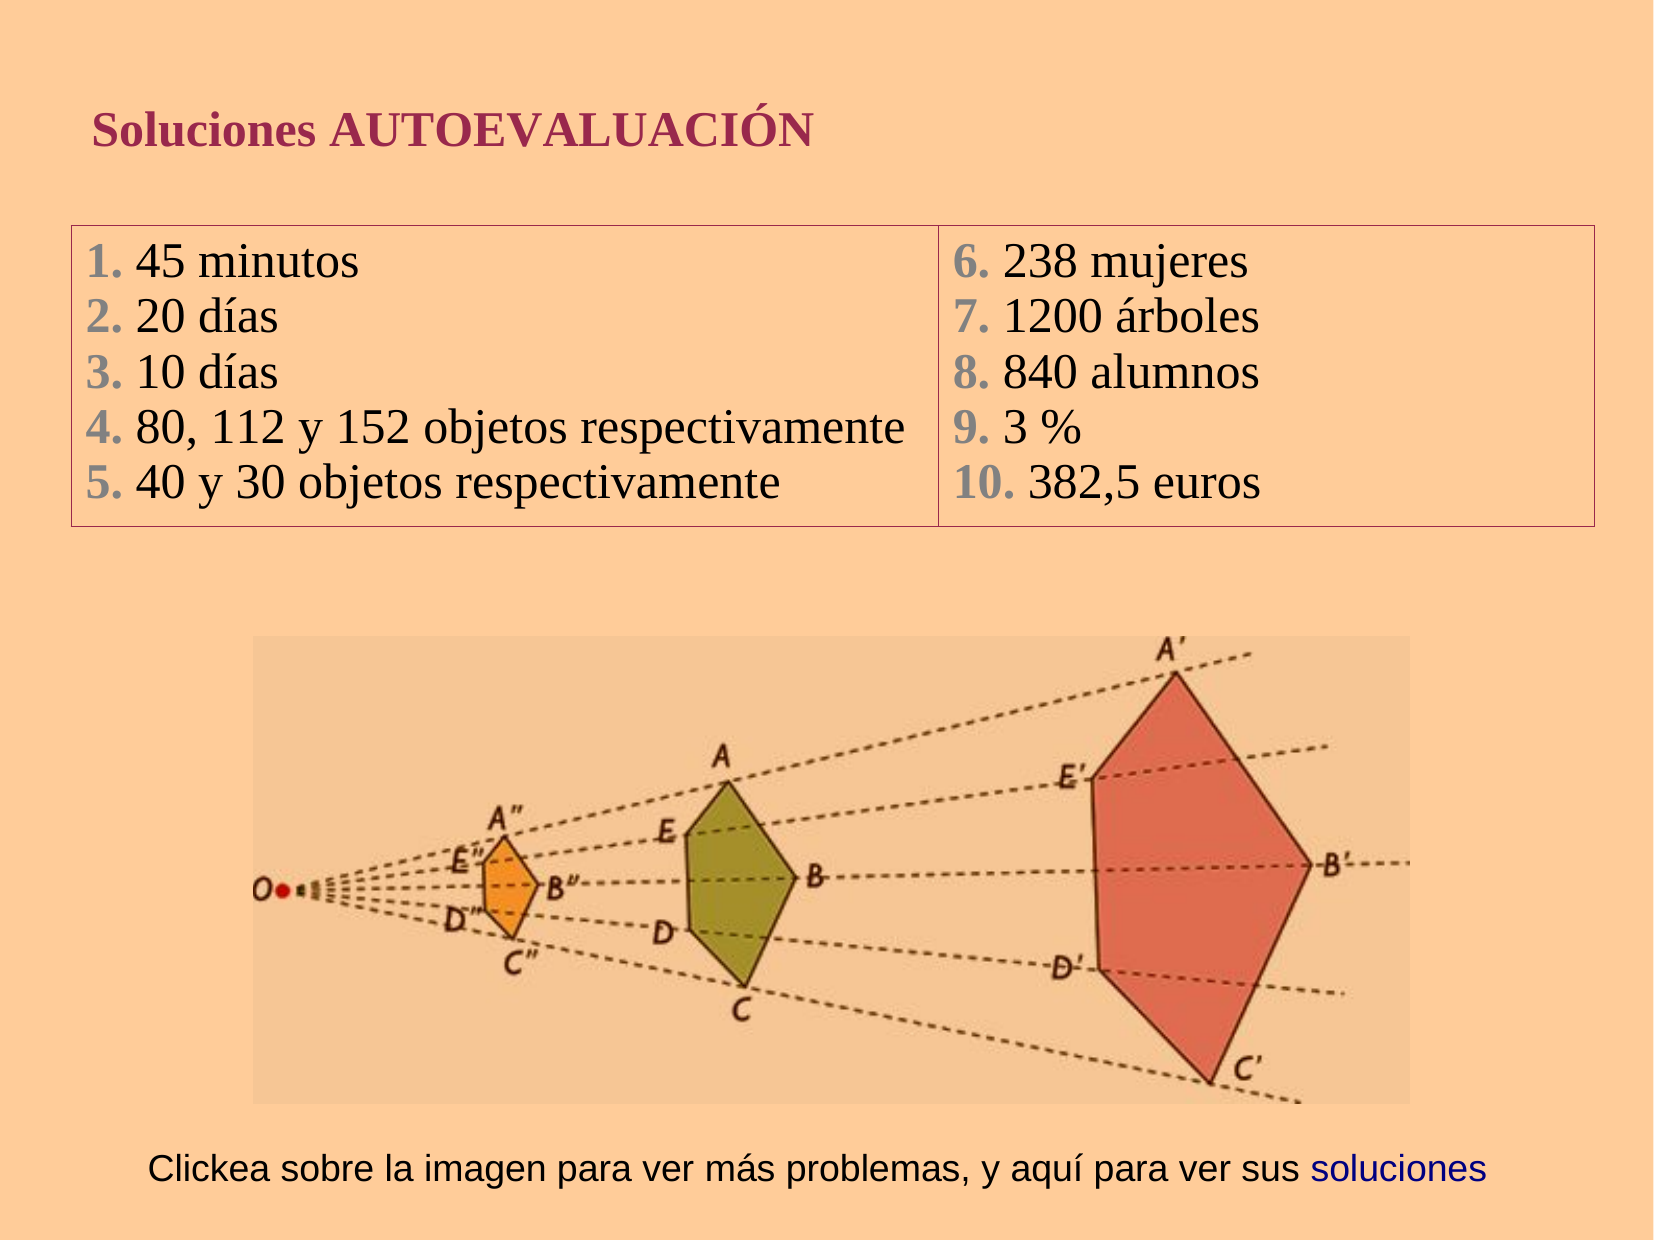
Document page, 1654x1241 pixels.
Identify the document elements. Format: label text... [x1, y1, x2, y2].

text_box Soluciones AUTOEVALUACIÓN [76, 94, 845, 166]
table_header 6. 238 mujeres 7. 1200 árboles 8. 840 alumnos 9. 3 % 10. 382,5 euros [939, 226, 1594, 526]
table_header 1. 45 minutos 2. 20 días 3. 10 días 4. 80, 112 y 152 objetos respectivamente 5. 40 y 30 objetos respectivamente [72, 226, 938, 526]
picture [253, 636, 1410, 1104]
text_box Clickea sobre la imagen para ver más problemas, y aquí para ver sus soluciones [132, 1139, 1521, 1197]
